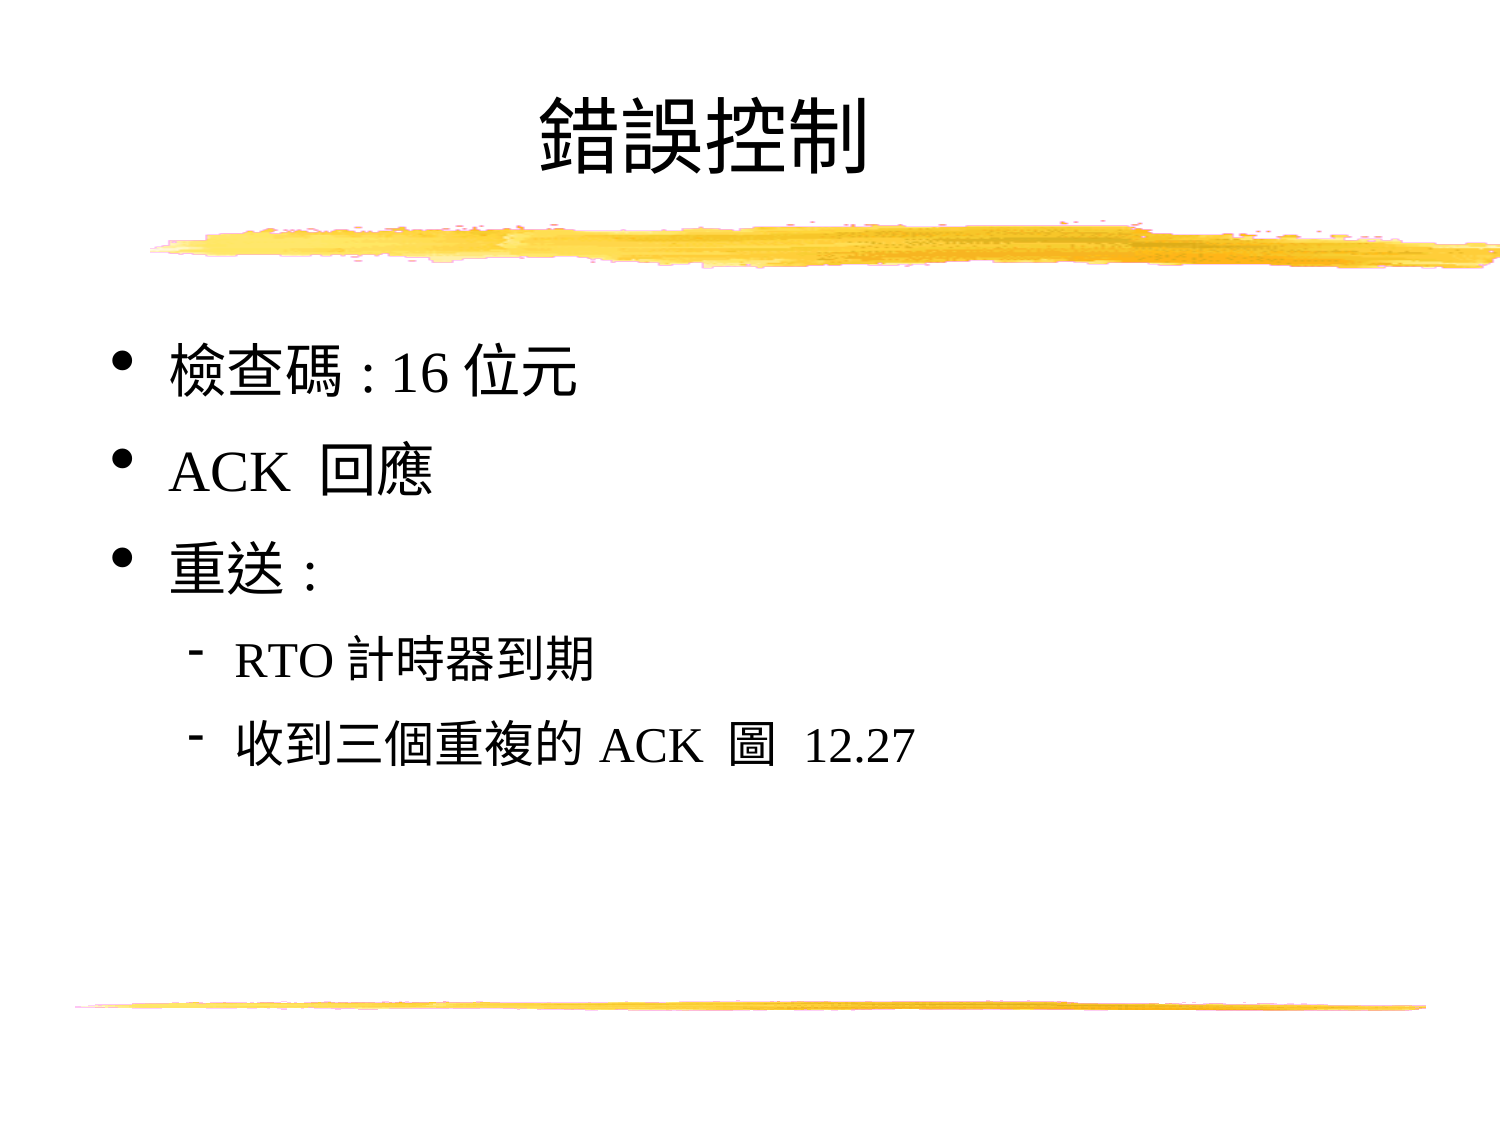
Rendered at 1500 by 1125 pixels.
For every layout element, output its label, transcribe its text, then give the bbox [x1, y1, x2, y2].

picture [150, 215, 1500, 279]
title 錯誤控制 [66, 44, 1342, 218]
picture [75, 999, 1426, 1013]
list 檢查碼: 16位元 ACK 回應 重送: RTO計時器到期 收到三個重複的ACK 圖 12.27 [112, 324, 1388, 986]
